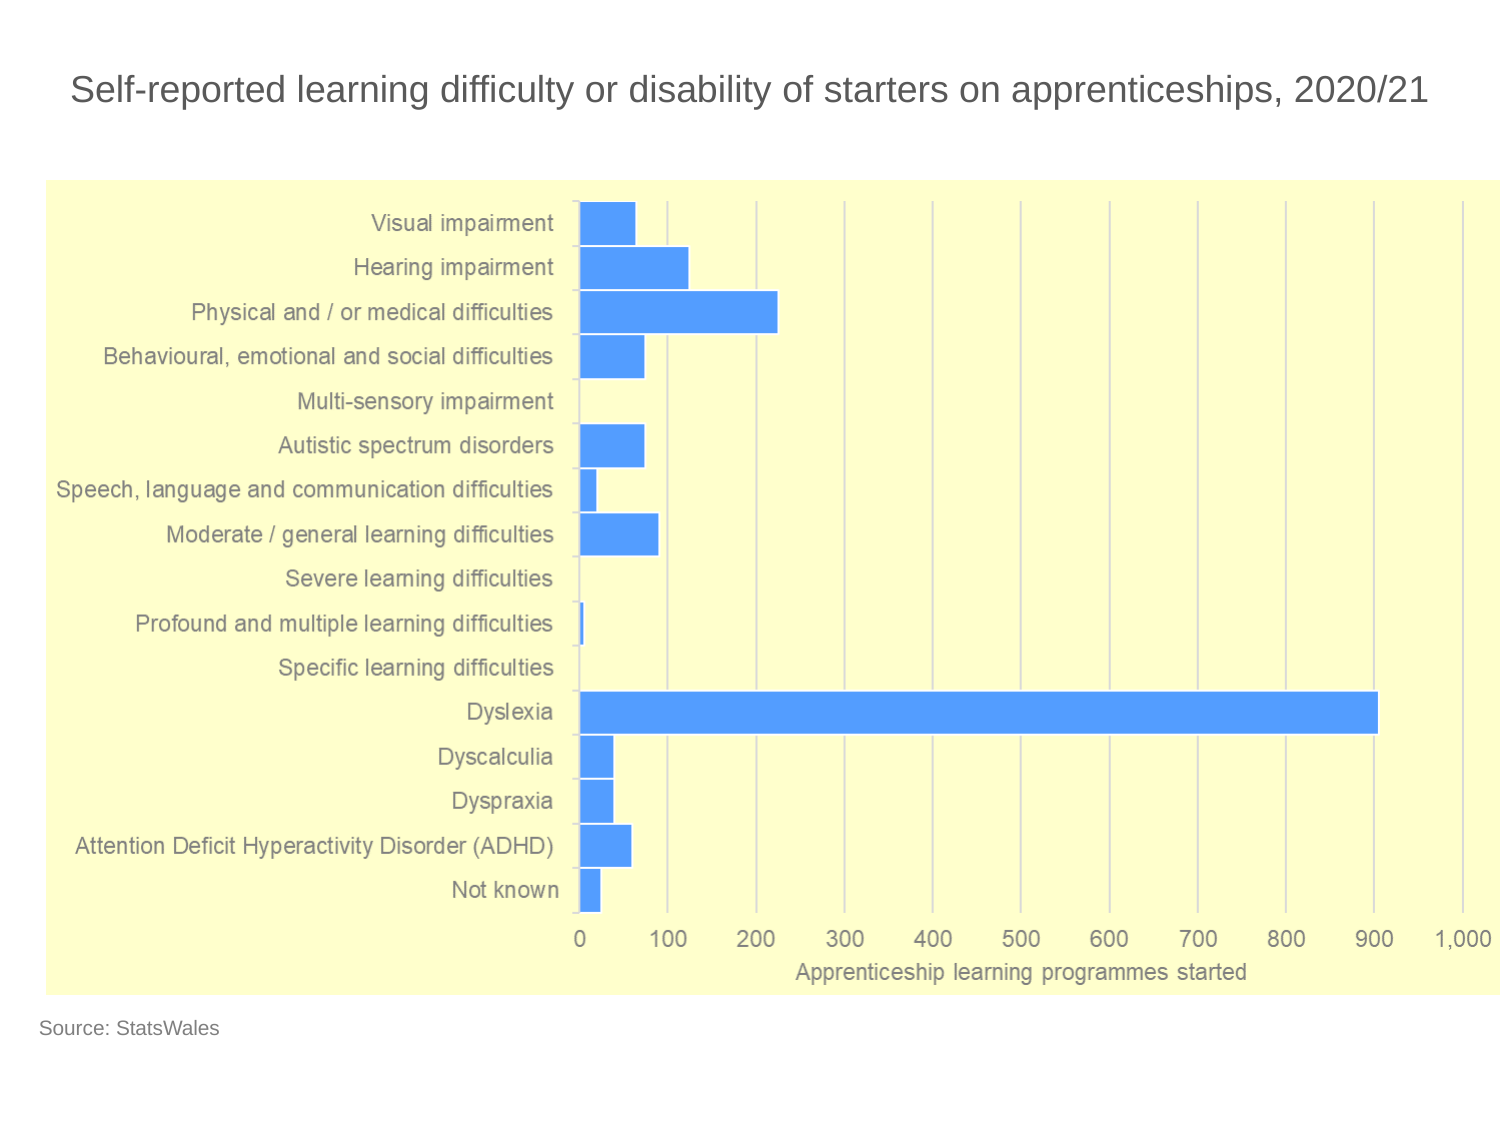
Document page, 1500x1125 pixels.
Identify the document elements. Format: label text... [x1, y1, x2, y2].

title Self-reported learning difficulty or disability of starters on apprenticeships, 2020/21 [0, 1, 1500, 173]
picture [46, 180, 1500, 995]
text_box Source: StatsWales [23, 1007, 1478, 1048]
